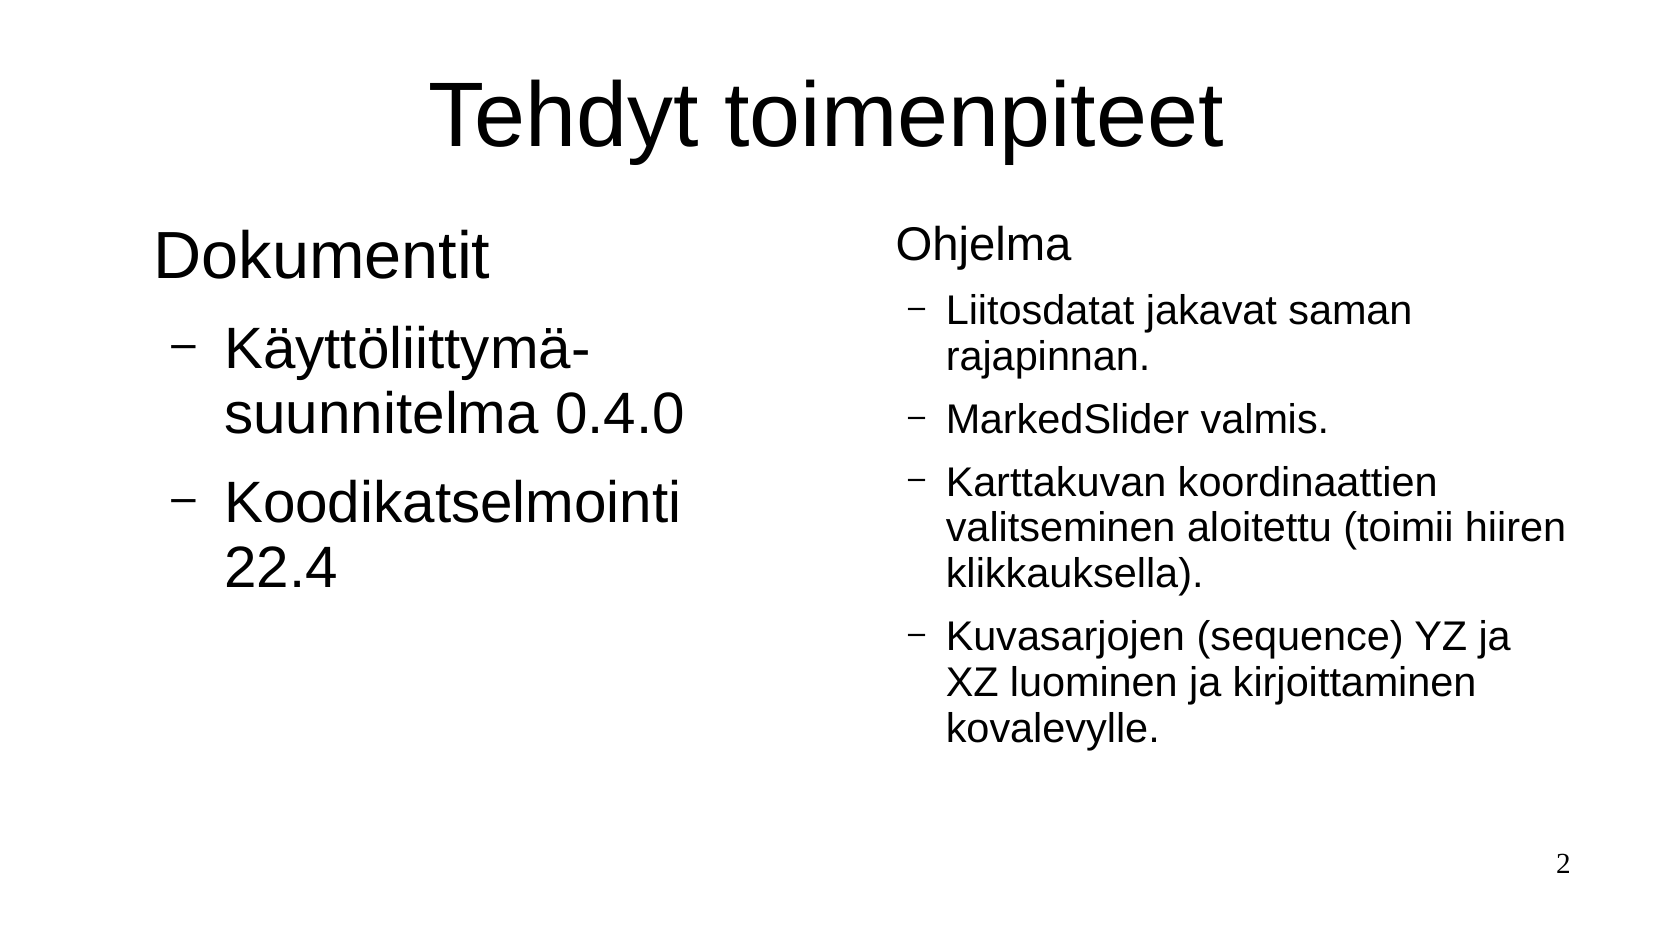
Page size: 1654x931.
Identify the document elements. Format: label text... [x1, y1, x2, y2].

list Ohjelma Liitosdatat jakavat saman rajapinnan. MarkedSlider valmis. Karttakuvan koordinaattien valitseminen aloitettu (toimii hiiren klikkauksella). Kuvasarjojen (sequence) YZ ja XZ luominen ja kirjoittaminen kovalevylle. [845, 217, 1572, 758]
title Tehdyt toimenpiteet [82, 37, 1571, 193]
list Dokumentit Käyttöliittymä-suunnitelma 0.4.0 Koodikatselmointi 22.4 [82, 217, 809, 758]
